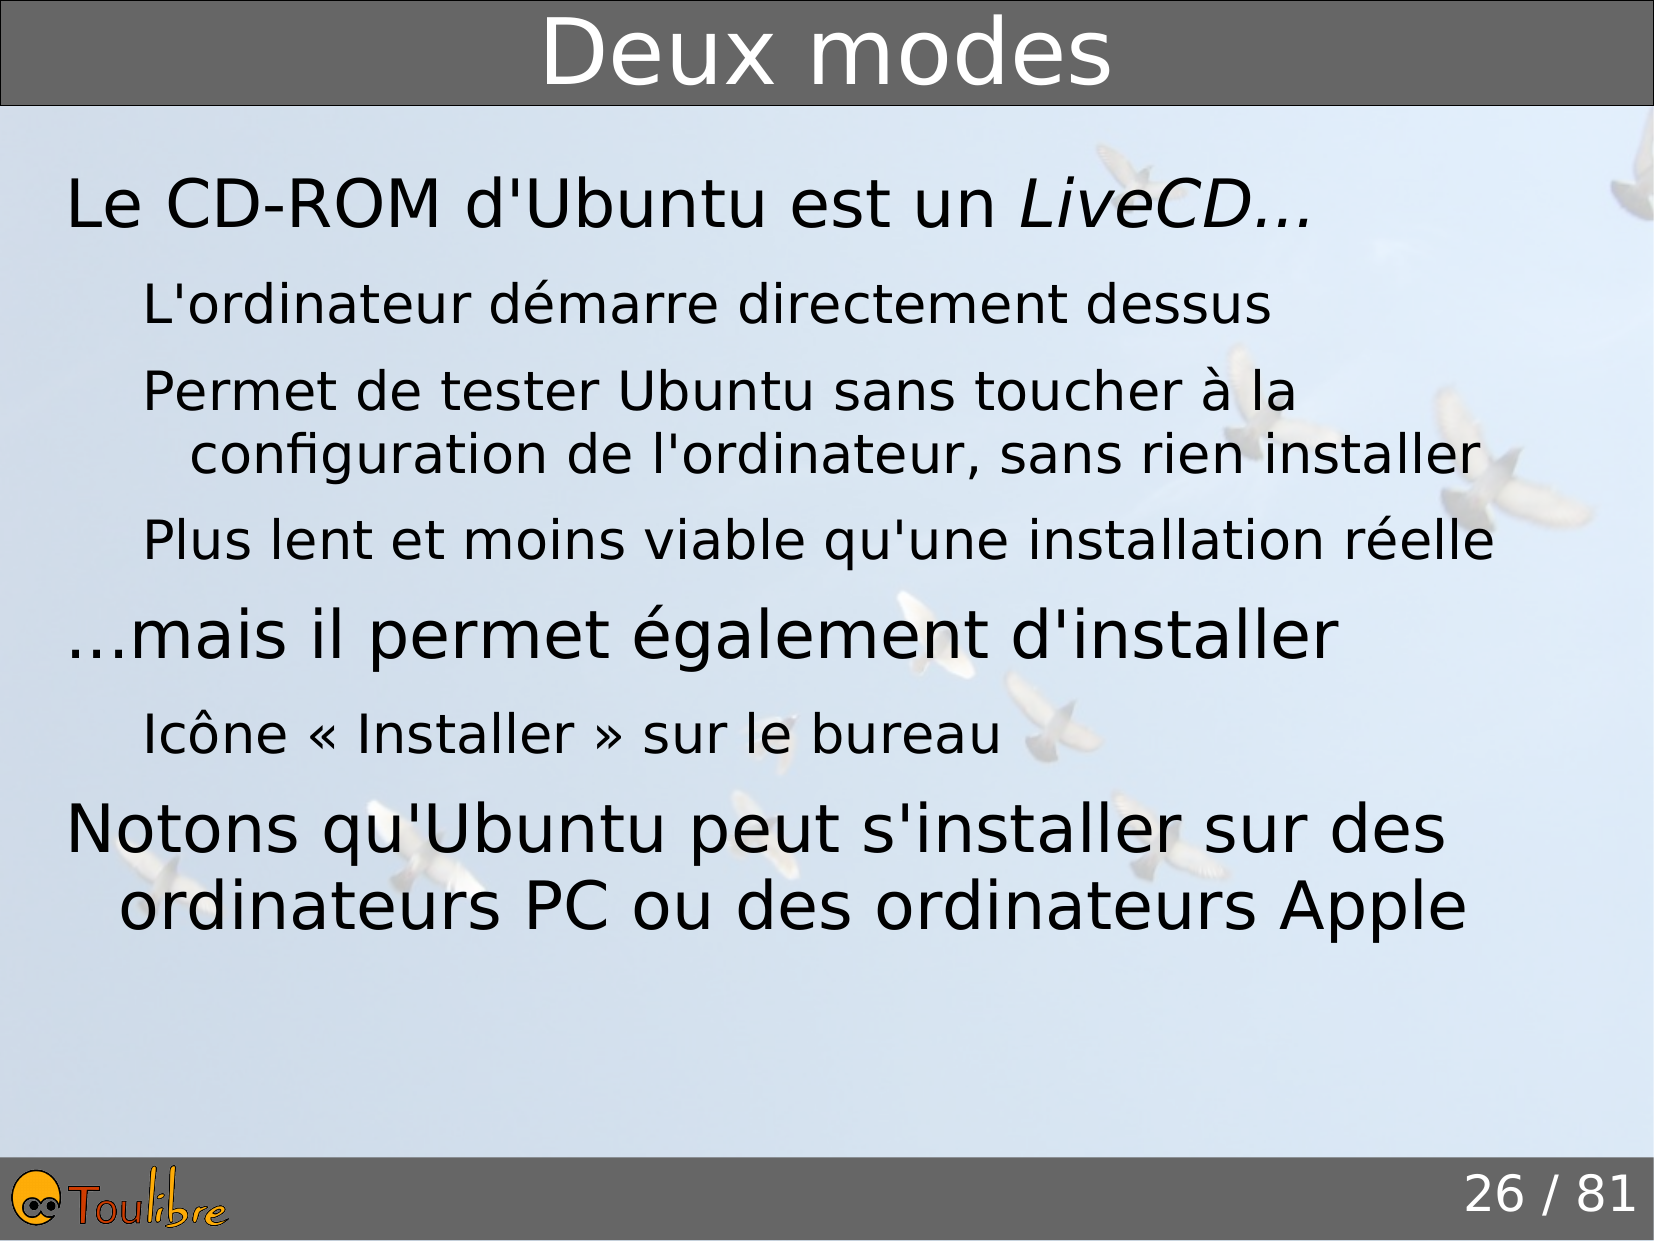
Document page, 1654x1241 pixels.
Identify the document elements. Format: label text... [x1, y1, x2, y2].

picture [11, 1165, 229, 1228]
title Deux modes [0, 0, 1654, 107]
list Le CD-ROM d'Ubuntu est un LiveCD... L'ordinateur démarre directement dessus Permet de tester Ubuntu sans toucher à la configuration de l'ordinateur, sans rien installer Plus lent et moins viable qu'une installation réelle ...mais il permet également d'installer Icône « Installer » sur le bureau Notons qu'Ubuntu peut s'installer sur des ordinateurs PC ou des ordinateurs Apple [47, 165, 1609, 1076]
